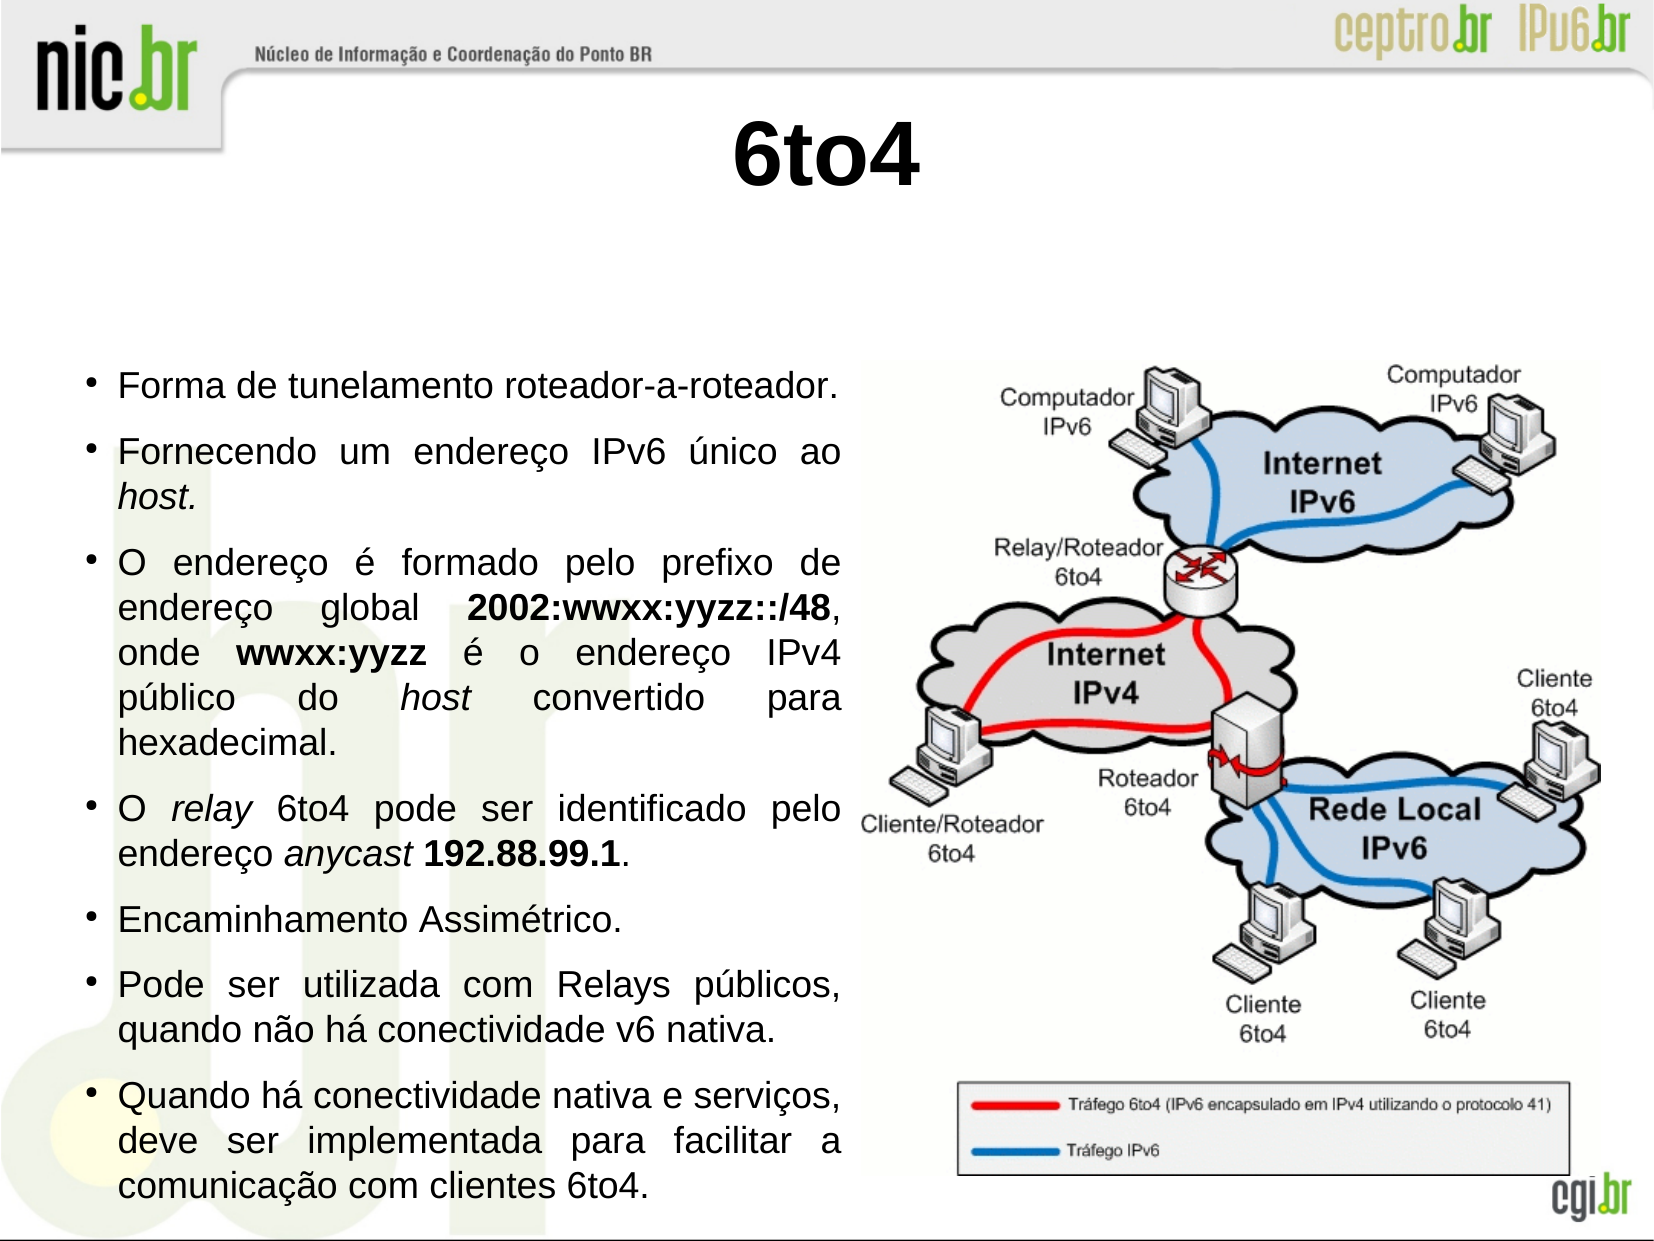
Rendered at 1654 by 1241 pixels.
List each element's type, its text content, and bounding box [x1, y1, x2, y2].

text_box Forma de tunelamento roteador-a-roteador. Fornecendo um endereço IPv6 único ao host. O endereço é formado pelo prefixo de endereço global 2002:wwxx:yyzz::/48, onde wwxx:yyzz é o endereço IPv4 público do host convertido para hexadecimal. O relay 6to4 pode ser identificado pelo endereço anycast 192.88.99.1. Encaminhamento Assimétrico. Pode ser utilizada com Relays públicos, quando não há conectividade v6 nativa. Quando há conectividade nativa e serviços, deve ser implementada para facilitar a comunicação com clientes 6to4. [70, 354, 857, 1066]
picture [0, 0, 1654, 1241]
text_box 6to4 [120, 59, 1533, 252]
